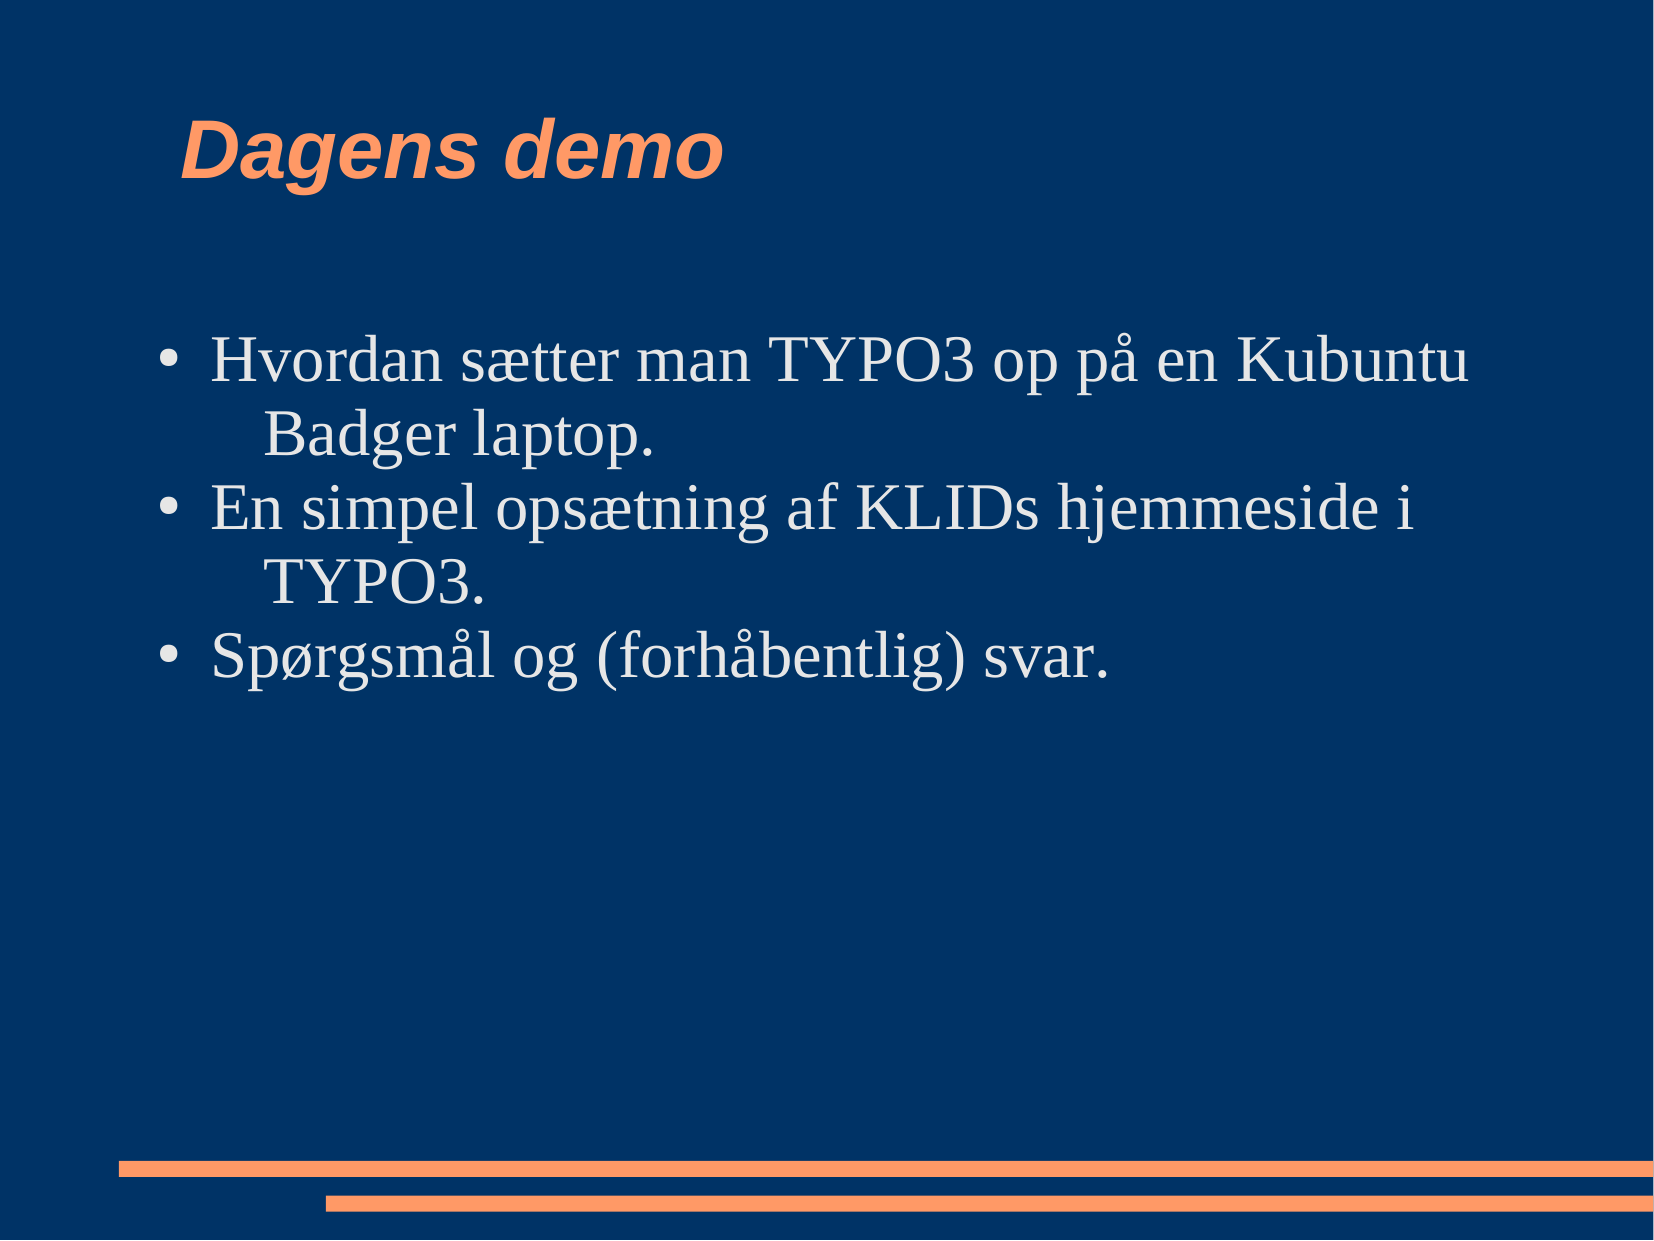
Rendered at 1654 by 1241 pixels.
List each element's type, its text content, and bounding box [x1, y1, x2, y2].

list Hvordan sætter man TYPO3 op på en Kubuntu Badger laptop. En simpel opsætning af KLIDs hjemmeside i TYPO3. Spørgsmål og (forhåbentlig) svar. [121, 322, 1561, 1133]
title Dagens demo [121, 46, 1534, 254]
